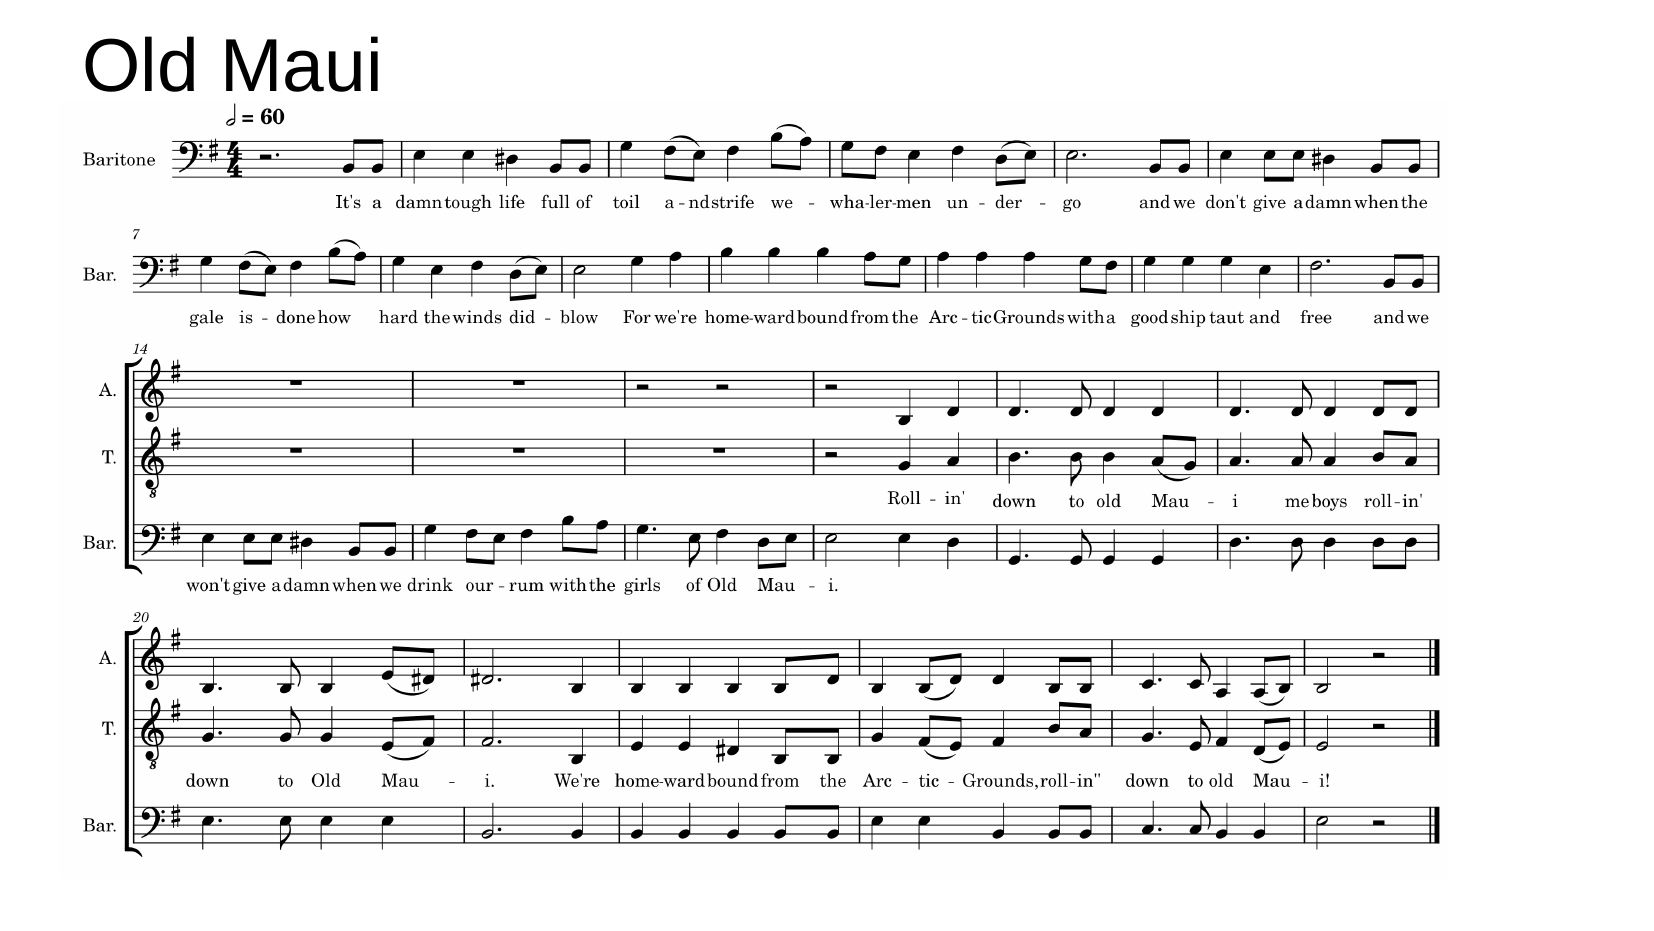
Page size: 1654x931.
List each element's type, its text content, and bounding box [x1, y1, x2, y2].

title Old Maui [82, 23, 1571, 108]
picture [59, 100, 1447, 879]
